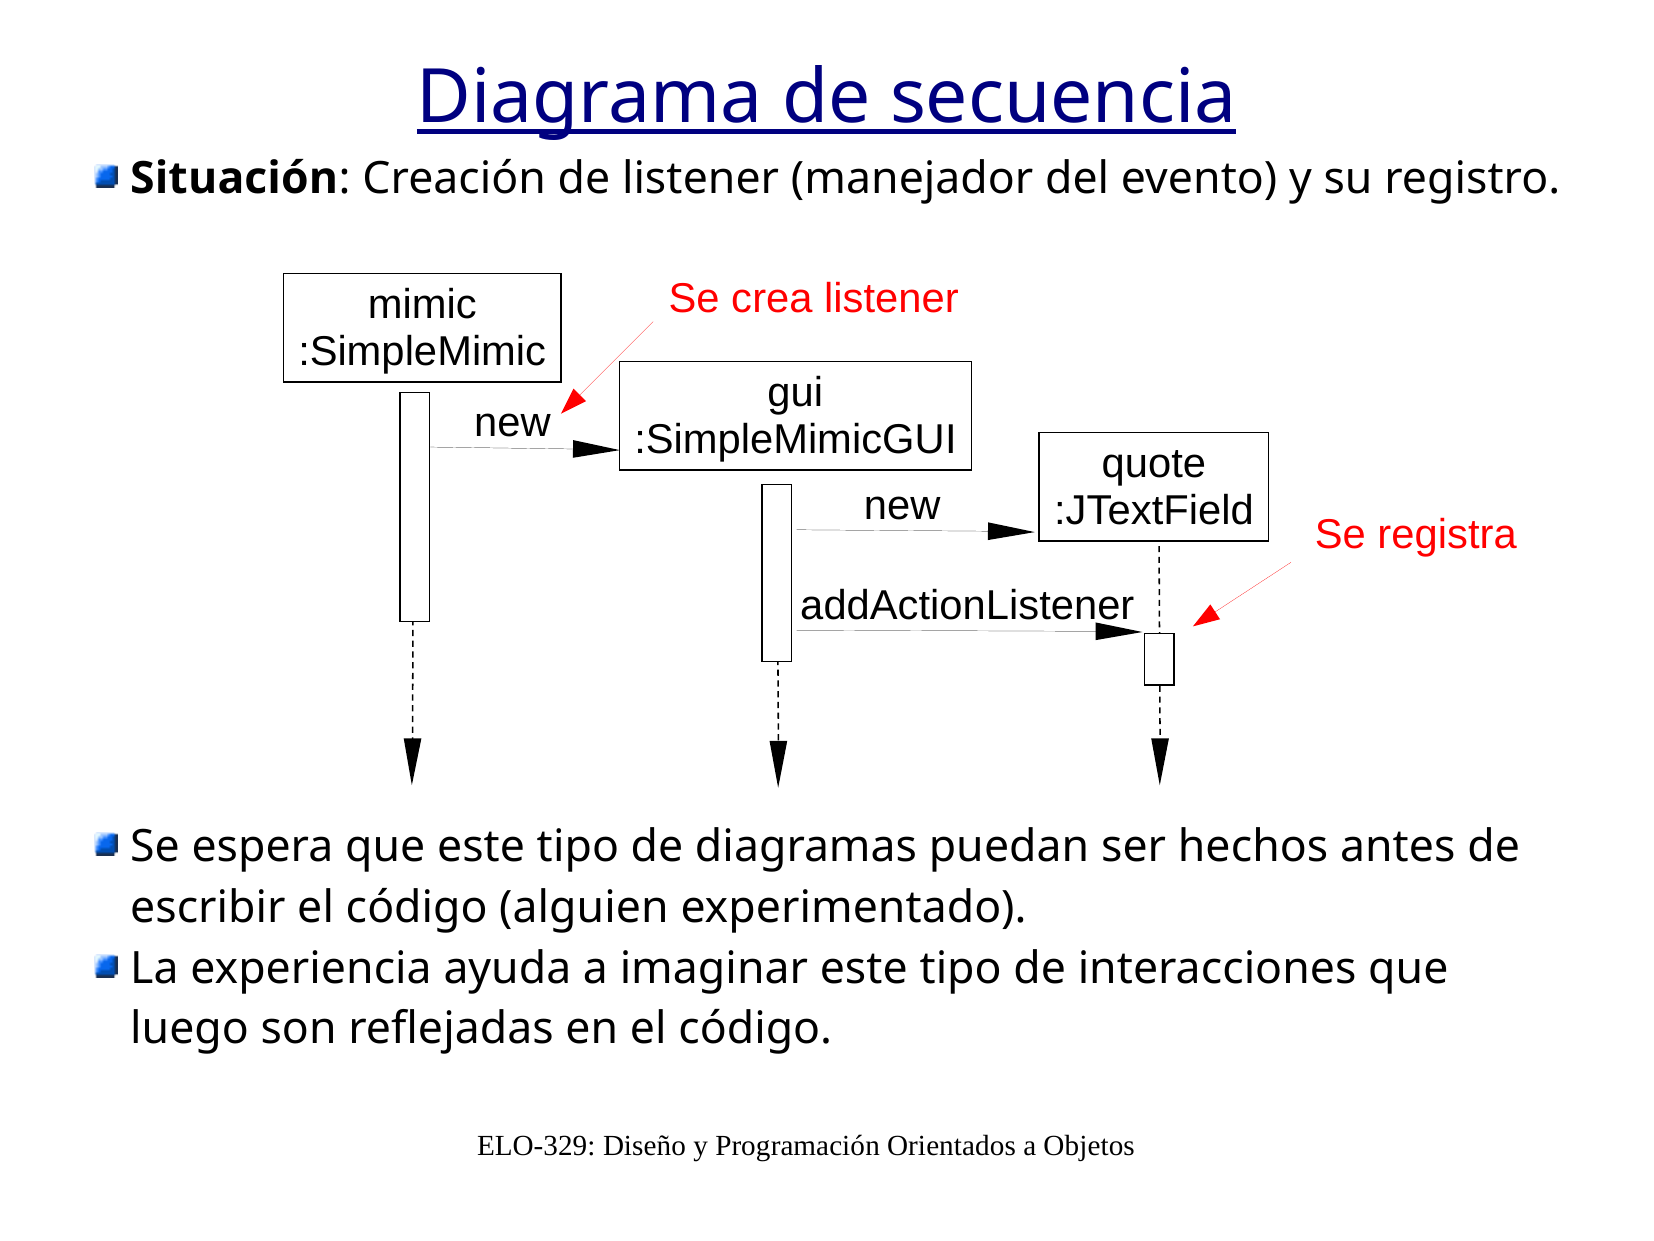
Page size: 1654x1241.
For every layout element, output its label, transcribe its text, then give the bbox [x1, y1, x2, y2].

text_box addActionListener [785, 574, 1150, 637]
text_box [1144, 633, 1175, 685]
text_box quote :JTextField [1039, 432, 1269, 541]
text_box mimic :SimpleMimic [283, 273, 562, 382]
list Situación: Creación de listener (manejador del evento) y su registro. Se espera que este tipo de diagramas puedan ser hechos antes de escribir el código (alguien experimentado). La experiencia ayuda a imaginar este tipo de interacciones que luego son reflejadas en el código. [82, 145, 1571, 1109]
text_box gui :SimpleMimicGUI [619, 361, 972, 470]
title Diagrama de secuencia [82, 43, 1571, 145]
text_box Se registra [1300, 503, 1532, 566]
text_box [400, 392, 430, 622]
text_box new [849, 531, 956, 536]
text_box [761, 484, 792, 662]
text_box new [459, 391, 566, 454]
text_box Se crea listener [653, 267, 974, 330]
text_box new [849, 473, 956, 530]
